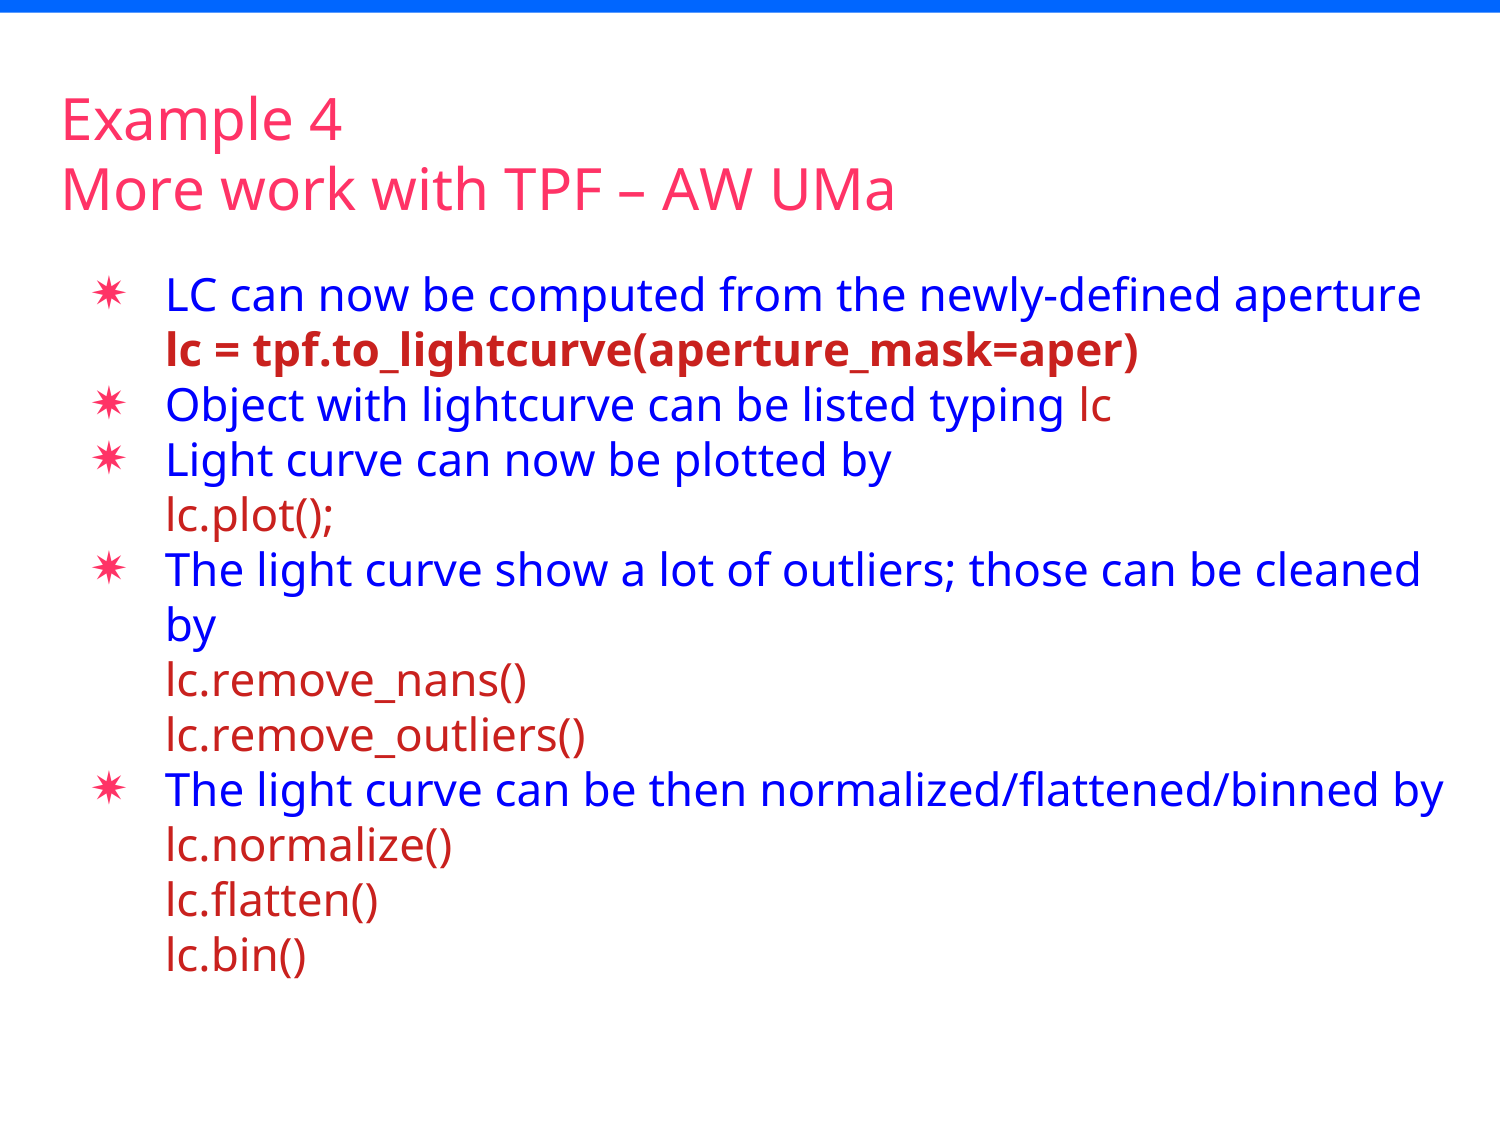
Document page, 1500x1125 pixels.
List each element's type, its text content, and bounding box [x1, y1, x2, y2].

text_box LC can now be computed from the newly-defined aperture lc = tpf.to_lightcurve(aperture_mask=aper) Object with lightcurve can be listed typing lc Light curve can now be plotted by lc.plot(); The light curve show a lot of outliers; those can be cleaned by lc.remove_nans() lc.remove_outliers() The light curve can be then normalized/flattened/binned by lc.normalize() lc.flatten() lc.bin() [75, 258, 1463, 994]
text_box Example 4 More work with TPF – AW UMa [45, 75, 1426, 230]
